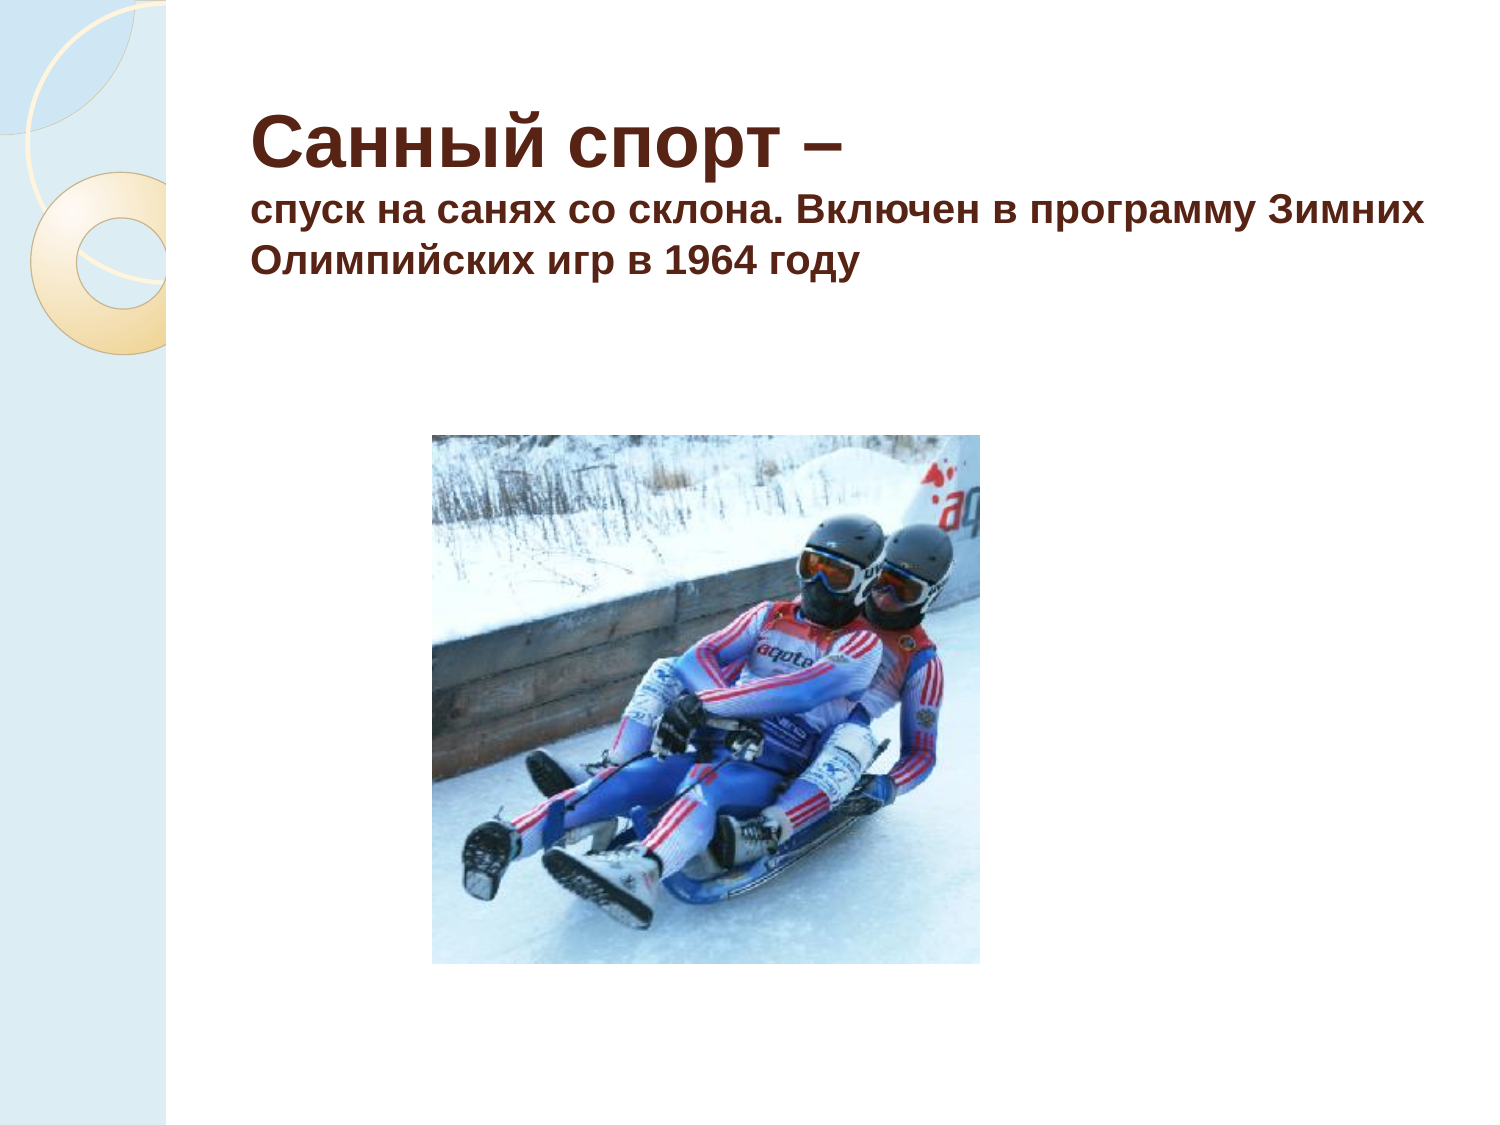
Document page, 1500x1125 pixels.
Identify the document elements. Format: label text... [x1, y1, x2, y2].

picture [432, 435, 980, 964]
title Санный спорт – спуск на санях со склона. Включен в программу Зимних Олимпийских игр в 1964 году [235, 45, 1466, 233]
